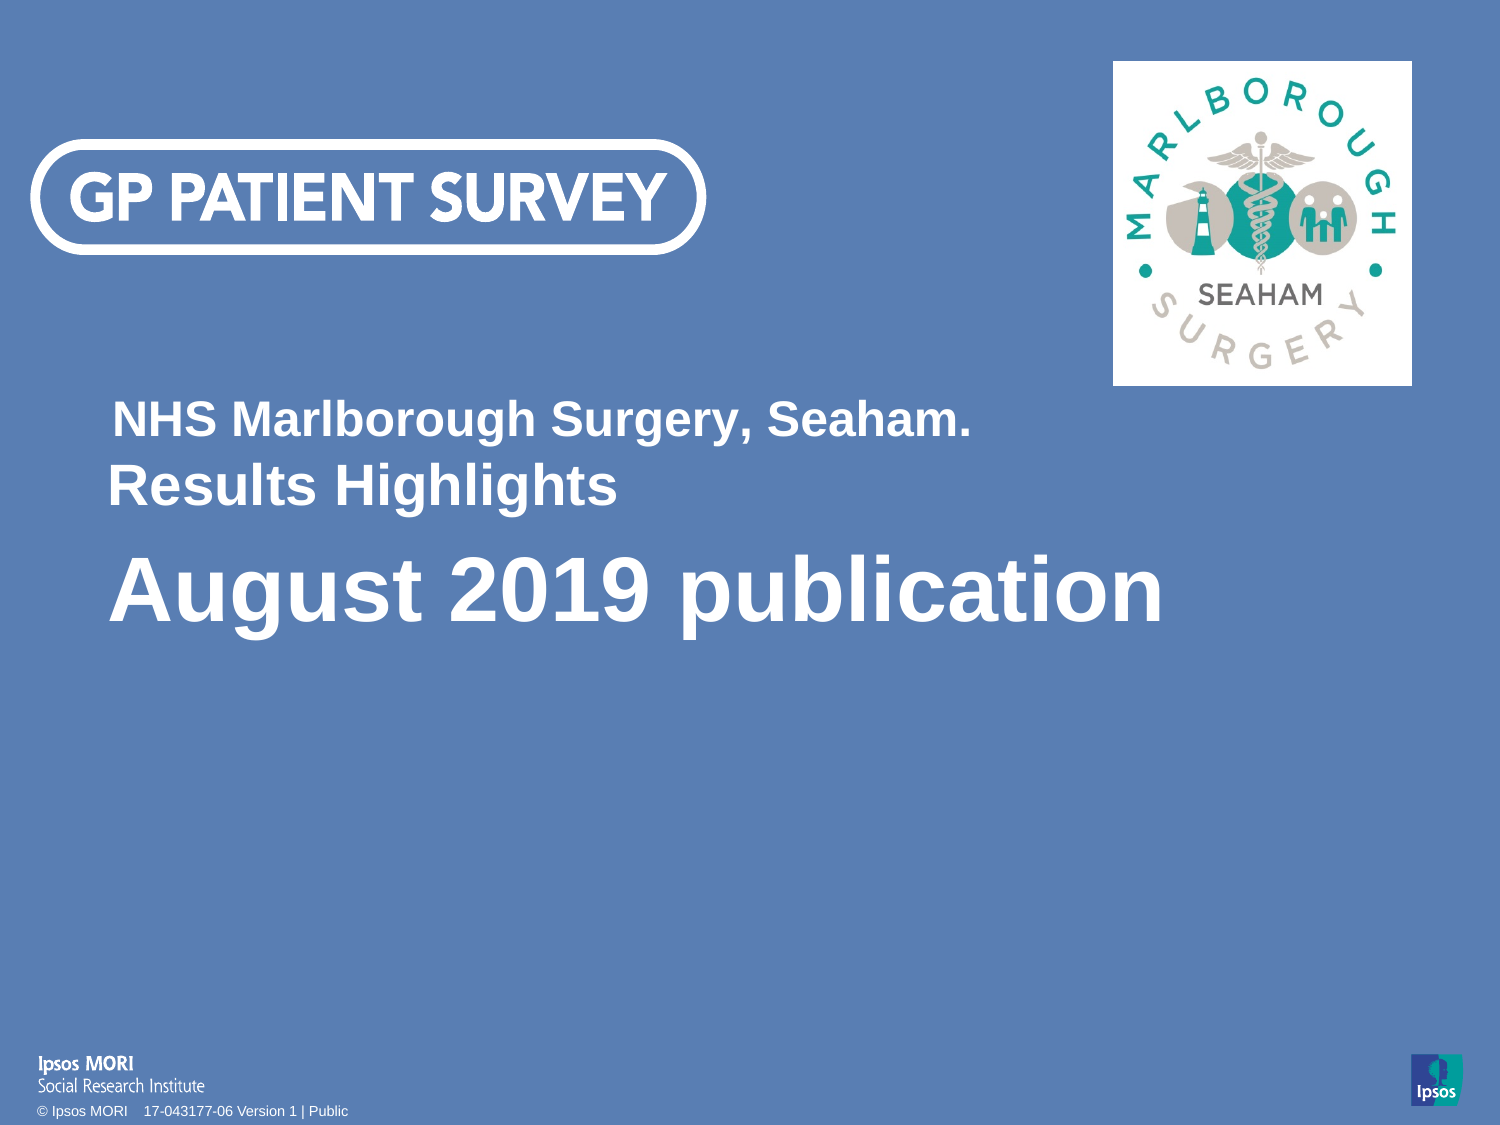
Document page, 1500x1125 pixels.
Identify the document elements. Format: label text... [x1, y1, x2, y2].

picture [30, 139, 707, 256]
title NHS Marlborough Surgery, Seaham. [112, 338, 1252, 495]
picture [1113, 61, 1412, 386]
list Results Highlights August 2019 publication [72, 446, 1500, 641]
